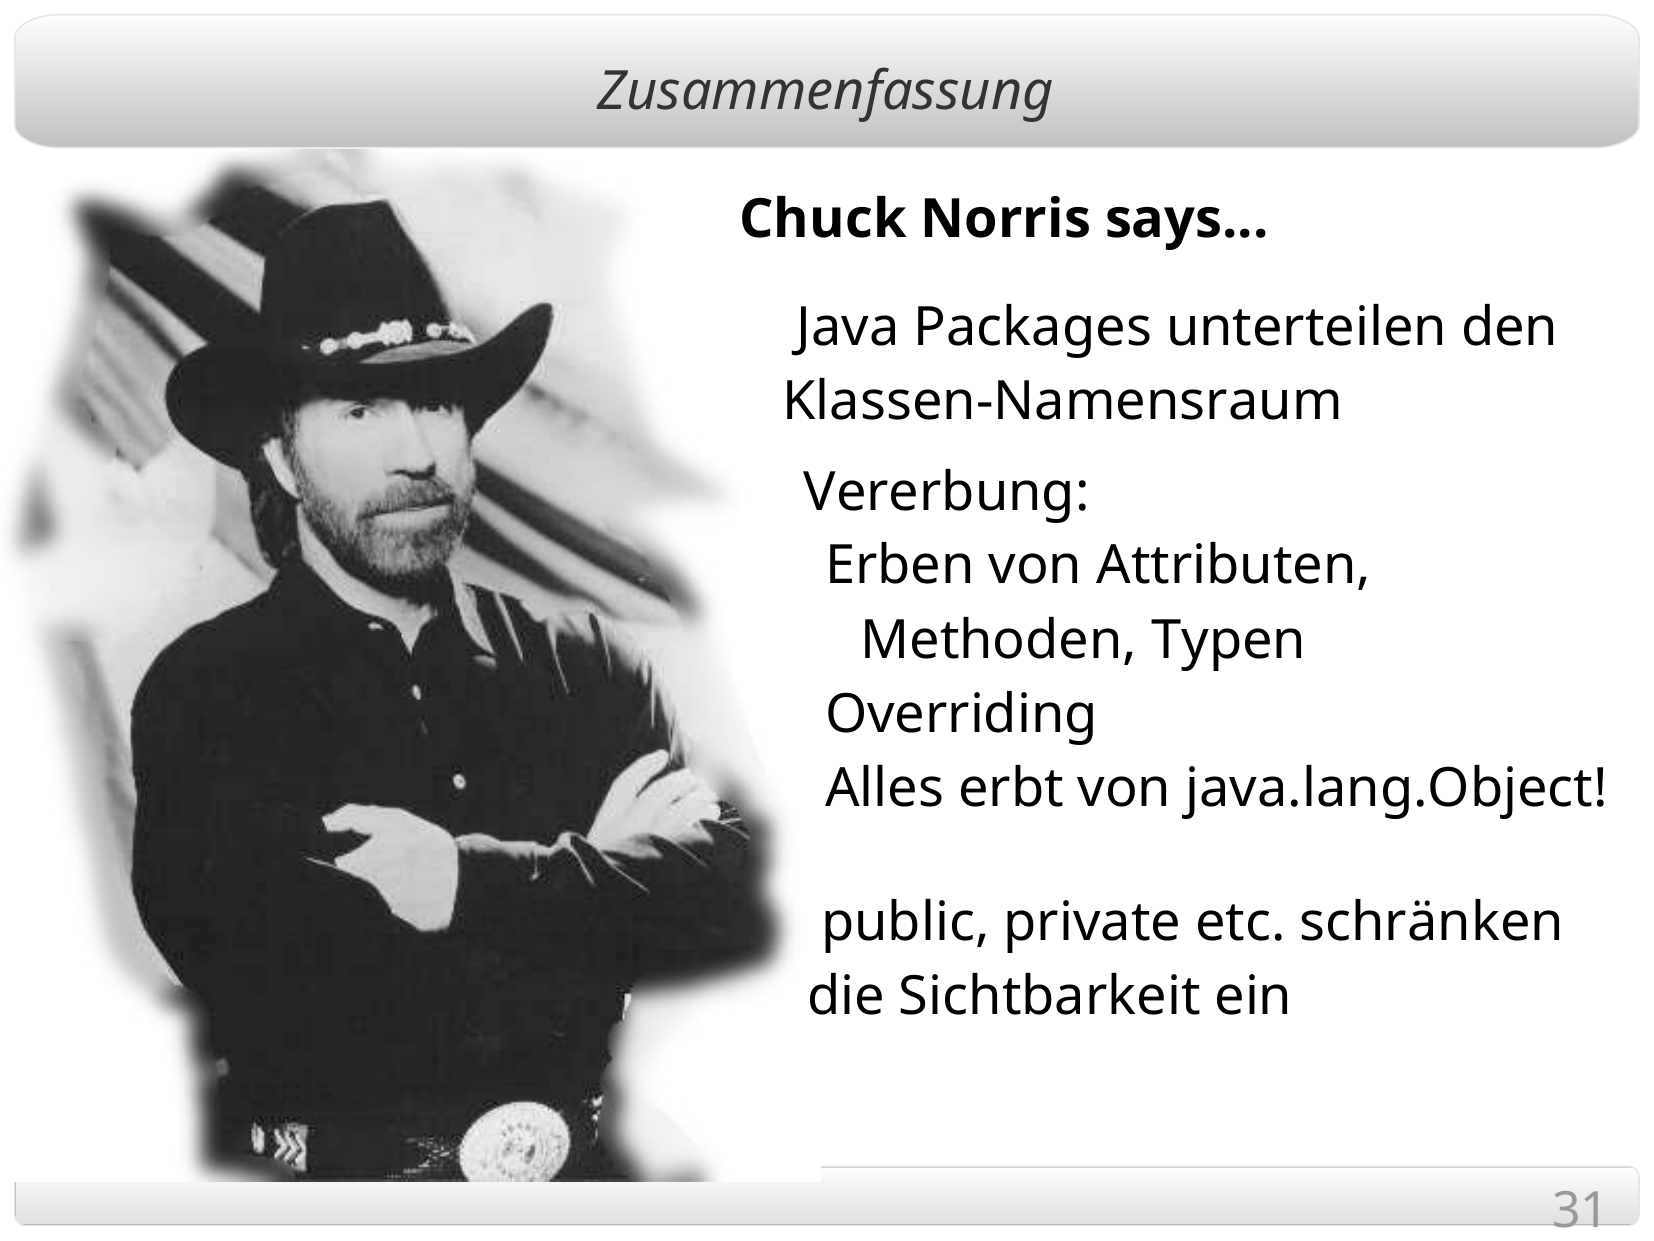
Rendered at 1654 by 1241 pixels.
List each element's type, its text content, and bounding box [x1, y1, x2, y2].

text_box Java Packages unterteilen den Klassen-Namensraum [782, 287, 1631, 421]
text_box Vererbung: Erben von Attributen, Methoden, Typen Overriding Alles erbt von java.lang.Object! [789, 452, 1651, 863]
title Zusammenfassung [29, 29, 1624, 147]
picture [0, 149, 821, 1182]
text_box Chuck Norris says... [739, 179, 1345, 246]
text_box public, private etc. schränken die Sichtbarkeit ein [807, 882, 1654, 1165]
